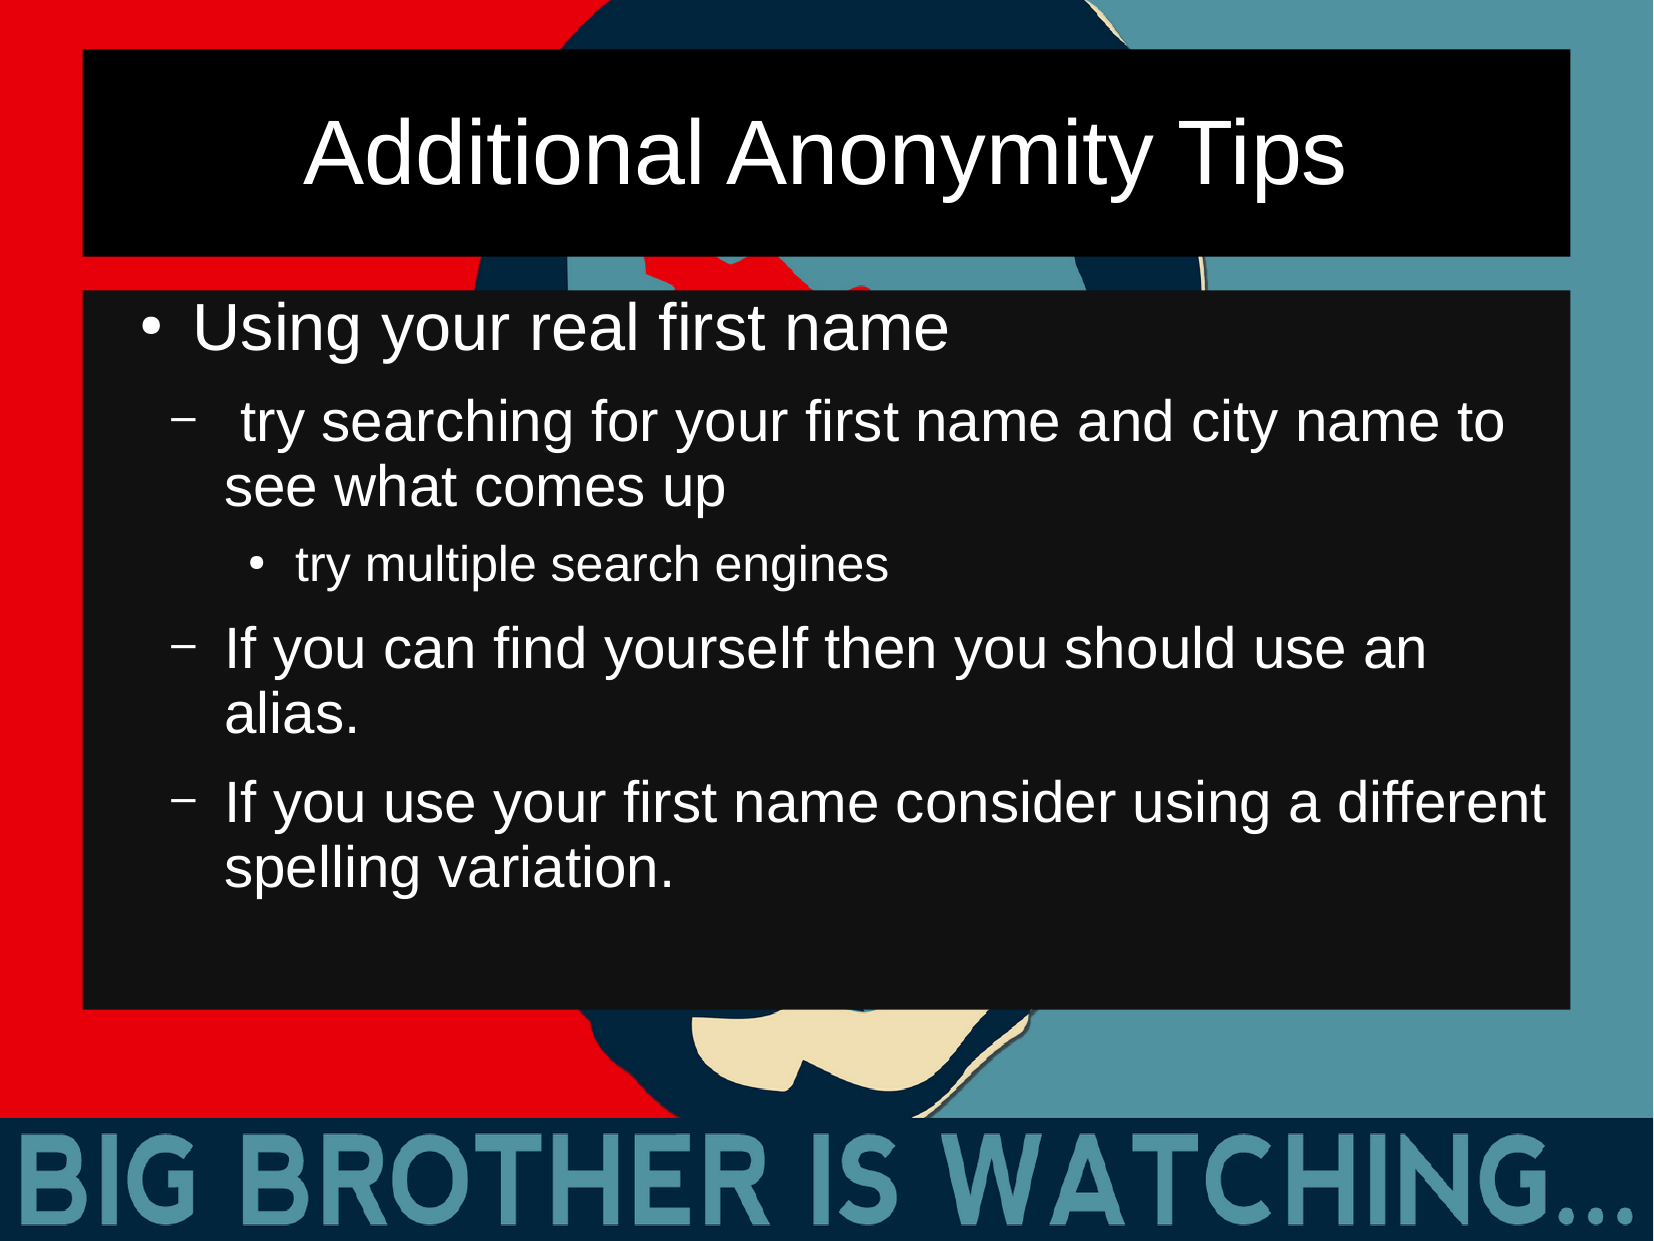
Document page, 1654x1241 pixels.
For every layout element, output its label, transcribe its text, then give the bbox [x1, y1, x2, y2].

picture [0, 0, 1654, 1241]
title Additional Anonymity Tips [82, 49, 1571, 257]
list Using your real first name try searching for your first name and city name to see what comes up try multiple search engines If you can find yourself then you should use an alias. If you use your first name consider using a different spelling variation. [82, 290, 1571, 1010]
